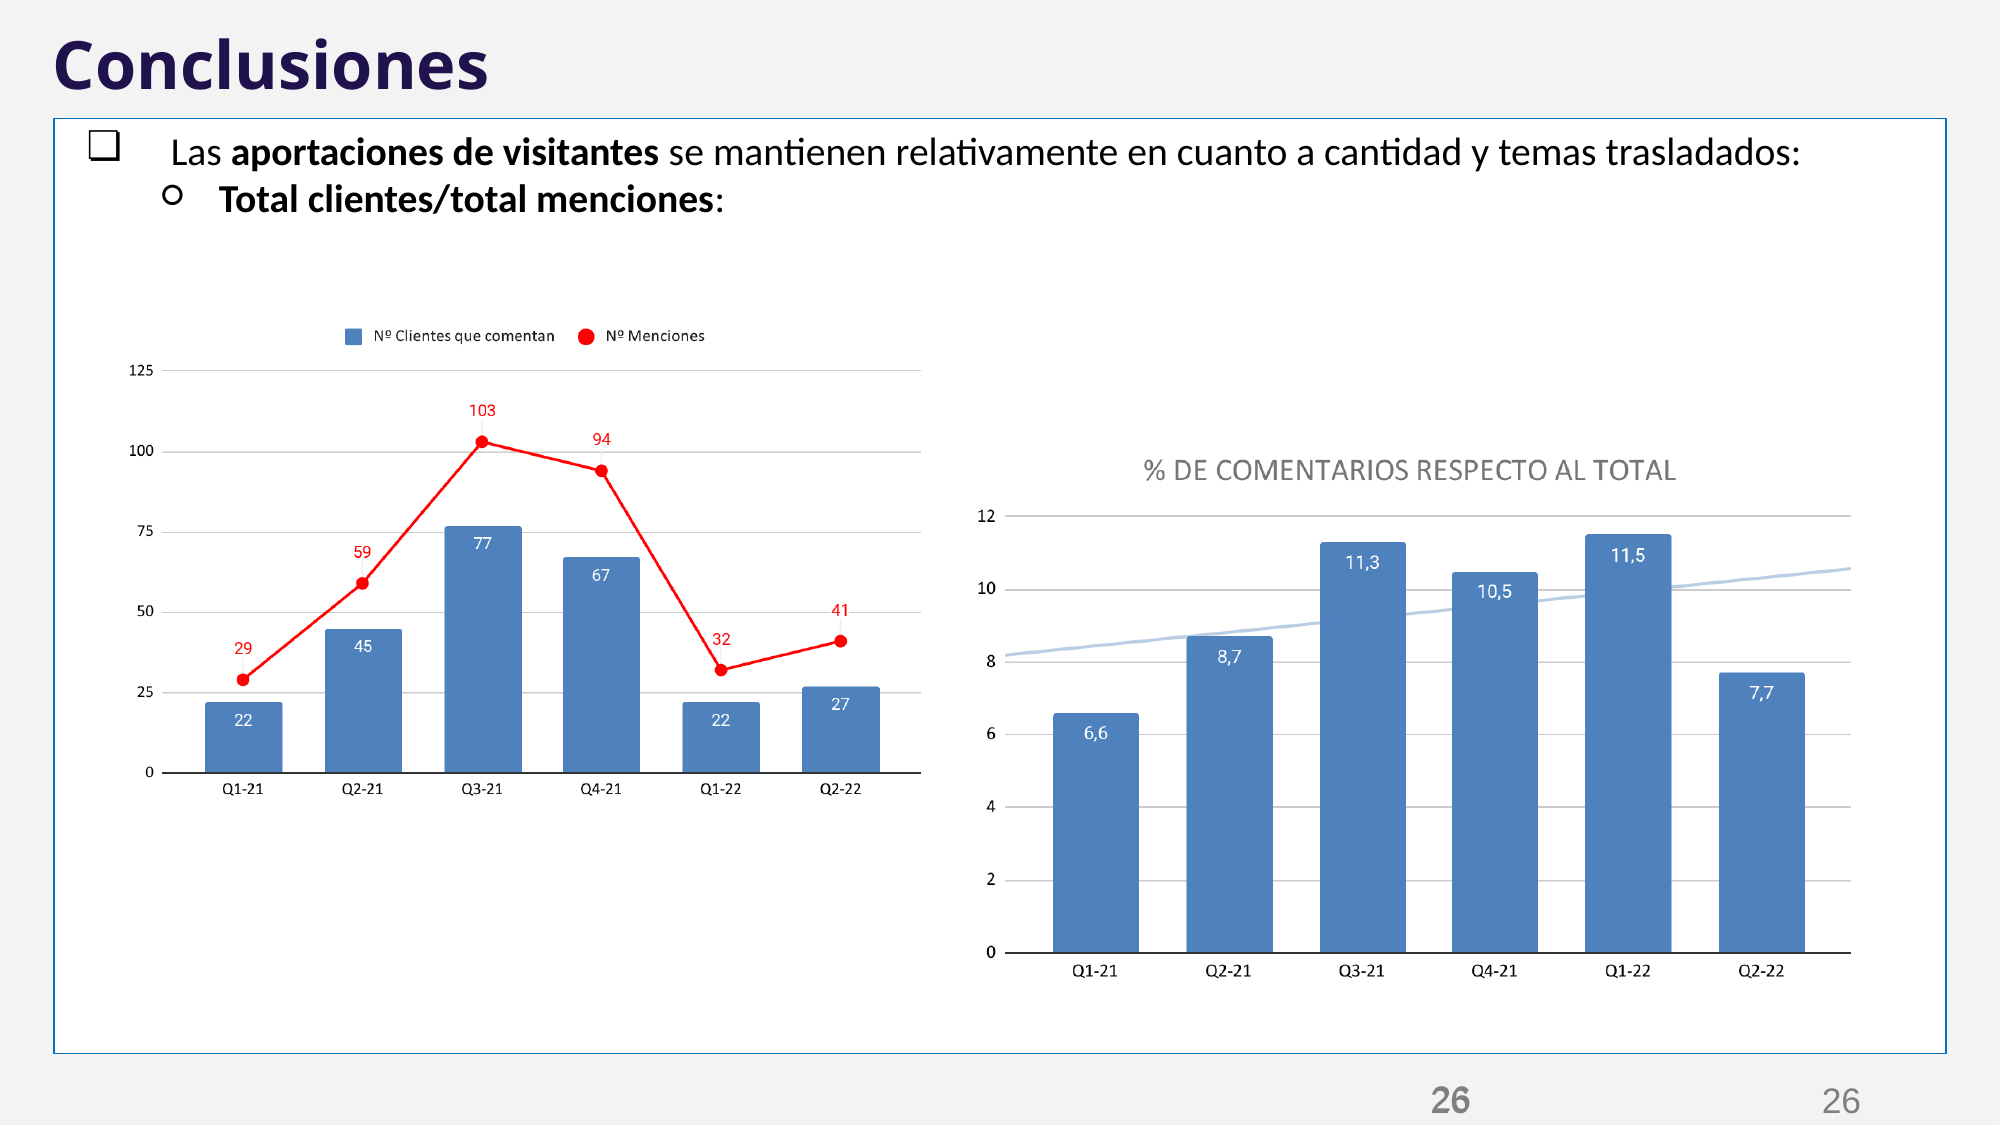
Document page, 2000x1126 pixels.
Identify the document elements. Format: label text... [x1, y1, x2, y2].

text_box <number> [1412, 1069, 1880, 1126]
text_box Las aportaciones de visitantes se mantienen relativamente en cuanto a cantidad y temas trasladados: Total clientes/total menciones: [53, 118, 1947, 1054]
picture [102, 302, 1880, 1010]
text_box Conclusiones [52, 0, 1945, 126]
